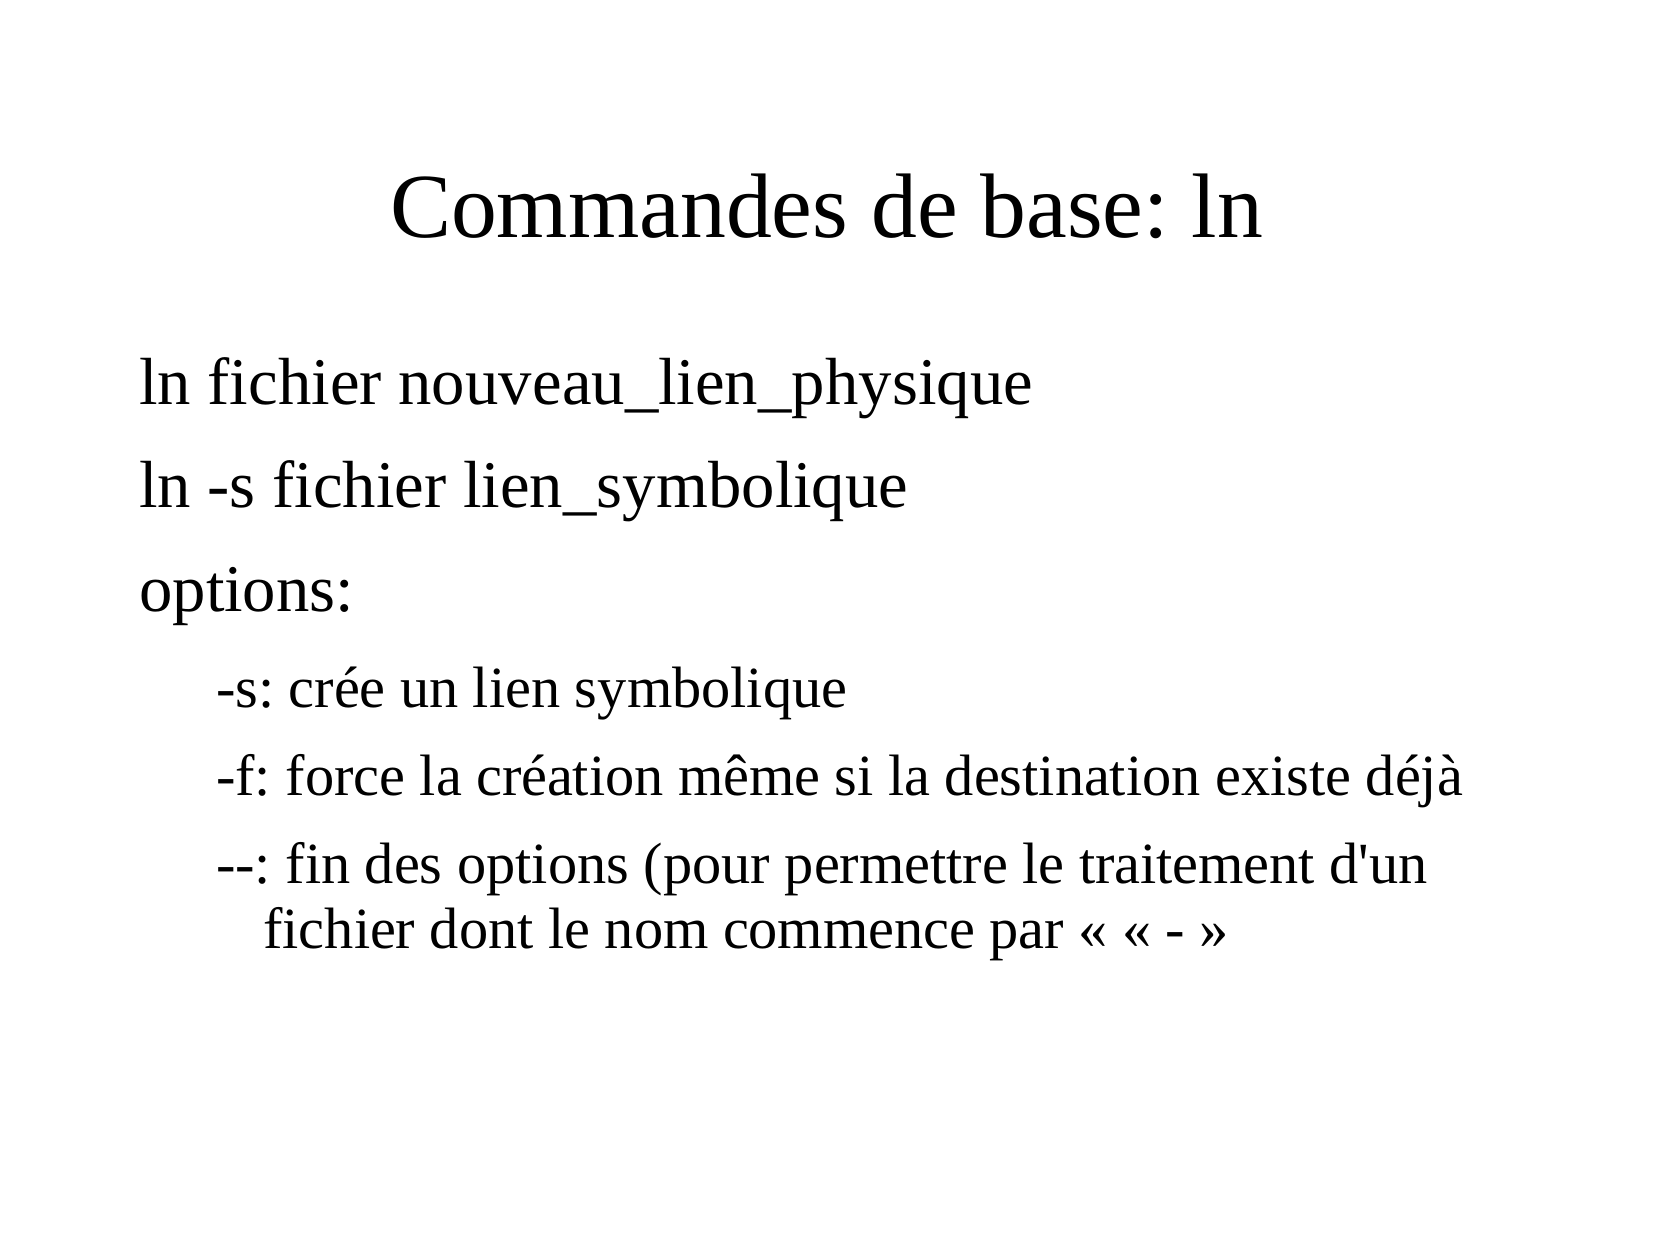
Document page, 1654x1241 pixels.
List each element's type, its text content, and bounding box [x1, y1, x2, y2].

list ln fichier nouveau_lien_physique ln -s fichier lien_symbolique options: -s: crée un lien symbolique -f: force la création même si la destination existe déjà --: fin des options (pour permettre le traitement d'un fichier dont le nom commence par « « - » [121, 344, 1534, 1127]
title Commandes de base: ln [121, 102, 1534, 311]
